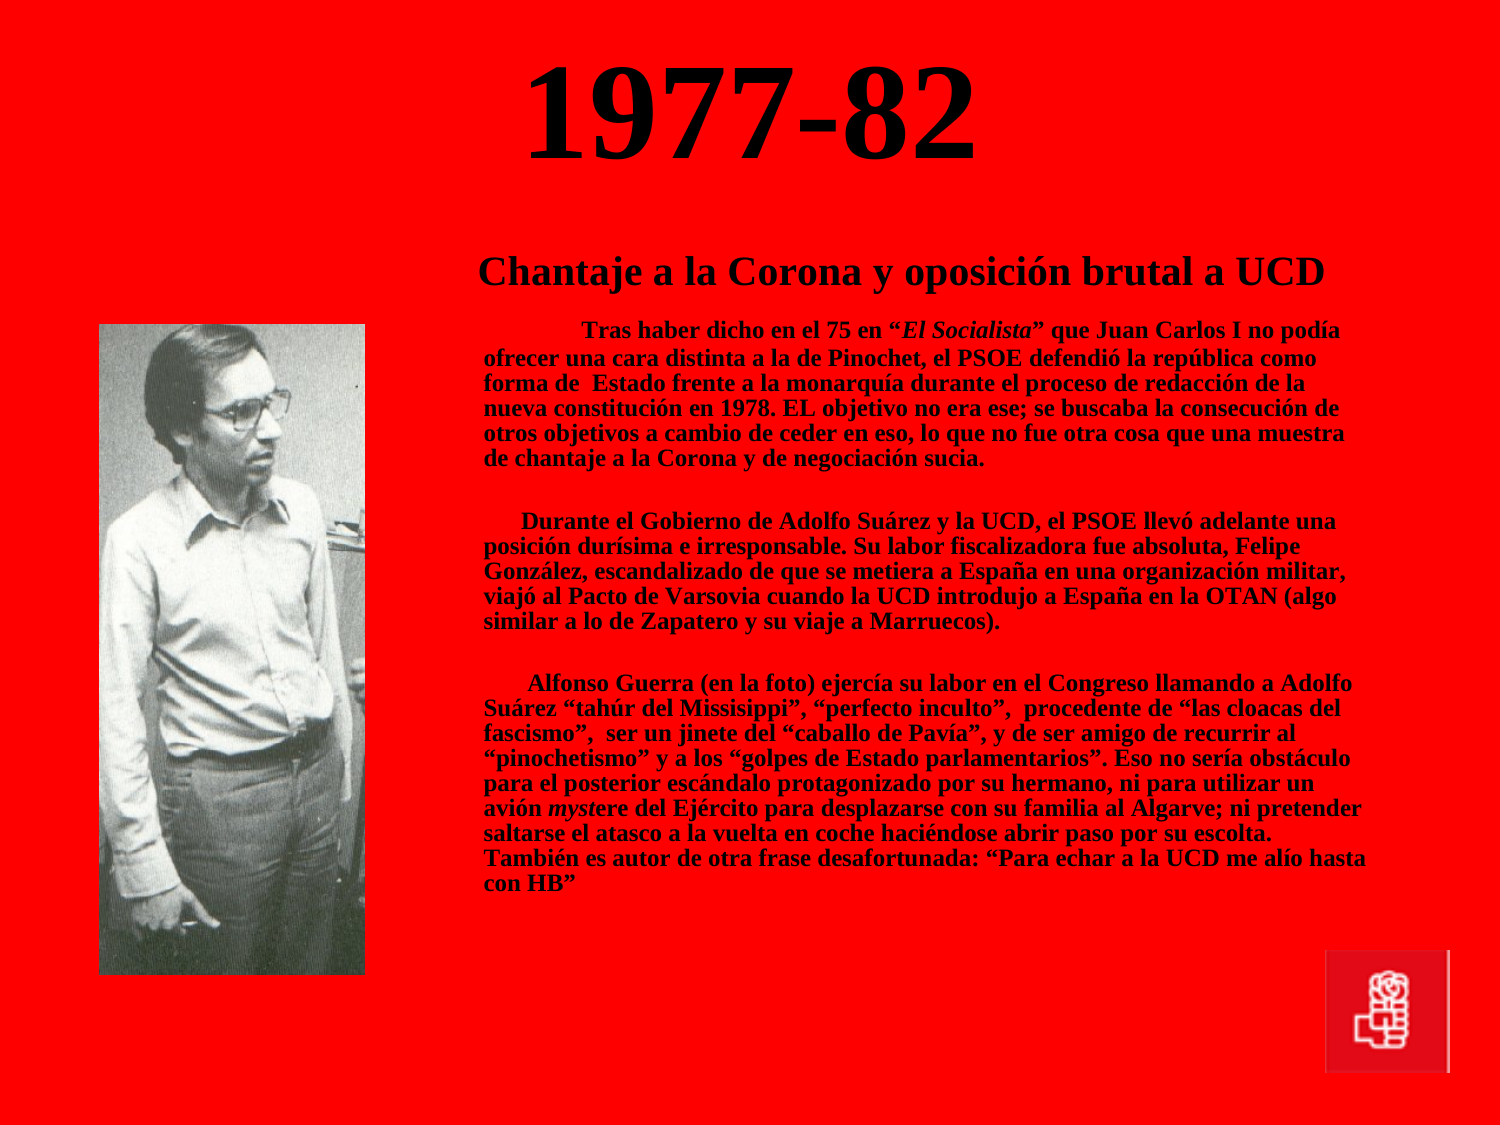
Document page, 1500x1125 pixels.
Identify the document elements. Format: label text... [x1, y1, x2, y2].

picture [99, 324, 365, 976]
picture [1325, 950, 1450, 1073]
list Chantaje a la Corona y oposición brutal a UCD Tras haber dicho en el 75 en “El Socialista” que Juan Carlos I no podía ofrecer una cara distinta a la de Pinochet, el PSOE defendió la república como forma de Estado frente a la monarquía durante el proceso de redacción de la nueva constitución en 1978. EL objetivo no era ese; se buscaba la consecución de otros objetivos a cambio de ceder en eso, lo que no fue otra cosa que una muestra de chantaje a la Corona y de negociación sucia. Durante el Gobierno de Adolfo Suárez y la UCD, el PSOE llevó adelante una posición durísima e irresponsable. Su labor fiscalizadora fue absoluta, Felipe González, escandalizado de que se metiera a España en una organización militar, viajó al Pacto de Varsovia cuando la UCD introdujo a España en la OTAN (algo similar a lo de Zapatero y su viaje a Marruecos). Alfonso Guerra (en la foto) ejercía su labor en el Congreso llamando a Adolfo Suárez “tahúr del Missisippi”, “perfecto inculto”, procedente de “las cloacas del fascismo”, ser un jinete del “caballo de Pavía”, y de ser amigo de recurrir al “pinochetismo” y a los “golpes de Estado parlamentarios”. Eso no sería obstáculo para el posterior escándalo protagonizado por su hermano, ni para utilizar un avión mystere del Ejército para desplazarse con su familia al Algarve; ni pretender saltarse el atasco a la vuelta en coche haciéndose abrir paso por su escolta. También es autor de otra frase desafortunada: “Para echar a la UCD me alío hasta con HB” [412, 224, 1388, 1000]
title 1977-82 [112, 22, 1388, 203]
